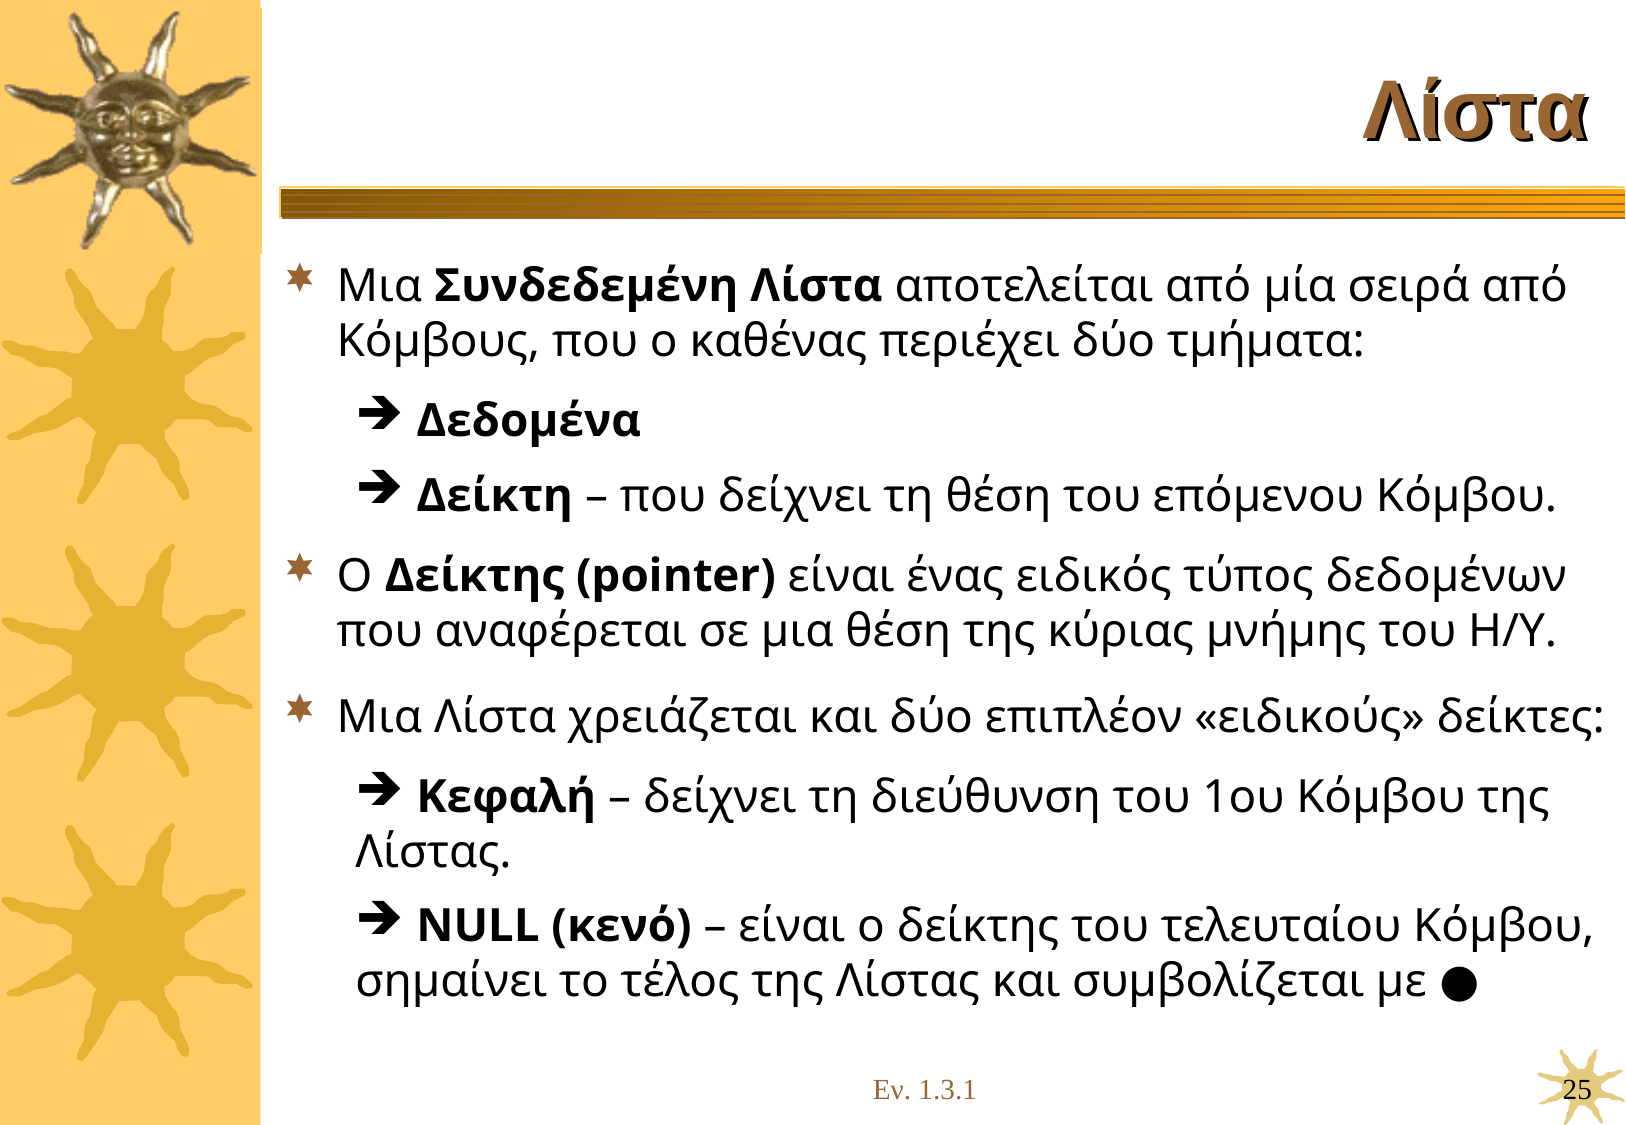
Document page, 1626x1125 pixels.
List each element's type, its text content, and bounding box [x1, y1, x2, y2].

text_box Μια Συνδεδεμένη Λίστα αποτελείται από μία σειρά από Κόμβους, που ο καθένας περιέχει δύο τμήματα: Δεδομένα Δείκτη – που δείχνει τη θέση του επόμενου Κόμβου. Ο Δείκτης (pointer) είναι ένας ειδικός τύπος δεδομένων που αναφέρεται σε μια θέση της κύριας μνήμης του Η/Υ. Μια Λίστα χρειάζεται και δύο επιπλέον «ειδικούς» δείκτες: Κεφαλή – δείχνει τη διεύθυνση του 1ου Κόμβου της Λίστας. NULL (κενό) – είναι ο δείκτης του τελευταίου Κόμβου, σημαίνει το τέλος της Λίστας και συμβολίζεται με ● [265, 248, 1625, 1081]
picture [1, 163, 262, 254]
text_box Λίστα [0, 0, 1625, 163]
